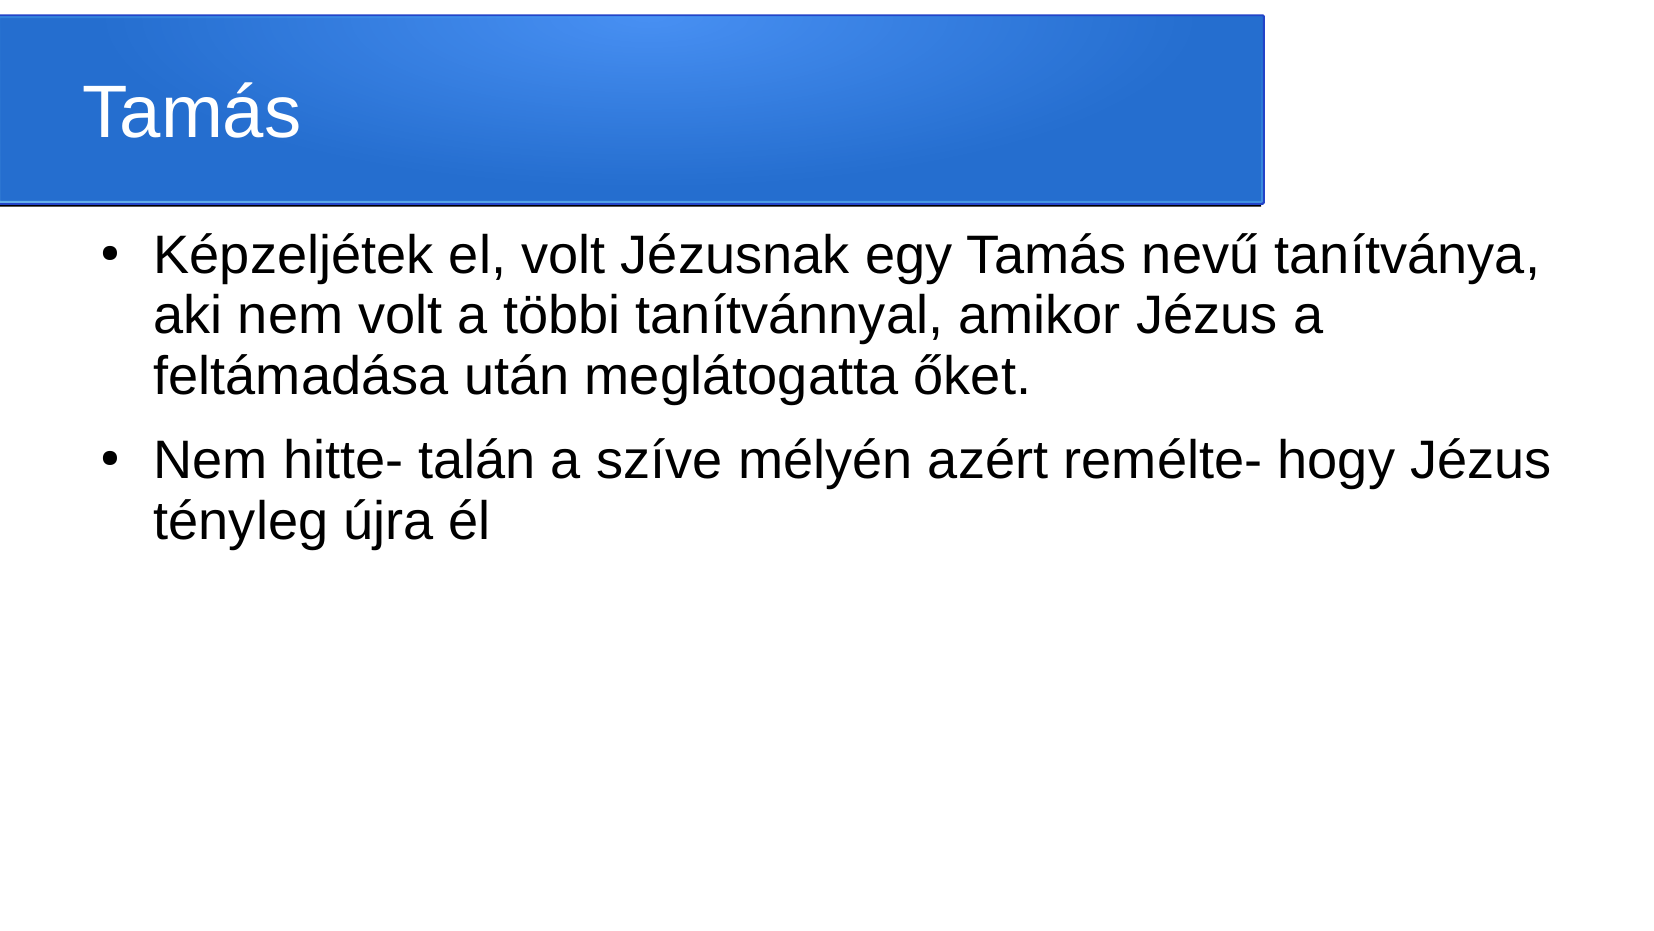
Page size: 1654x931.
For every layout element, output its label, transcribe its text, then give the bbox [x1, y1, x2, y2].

title Tamás [82, 35, 1235, 189]
list Képzeljétek el, volt Jézusnak egy Tamás nevű tanítványa, aki nem volt a többi tanítvánnyal, amikor Jézus a feltámadása után meglátogatta őket. Nem hitte- talán a szíve mélyén azért remélte- hogy Jézus tényleg újra él [82, 224, 1571, 764]
